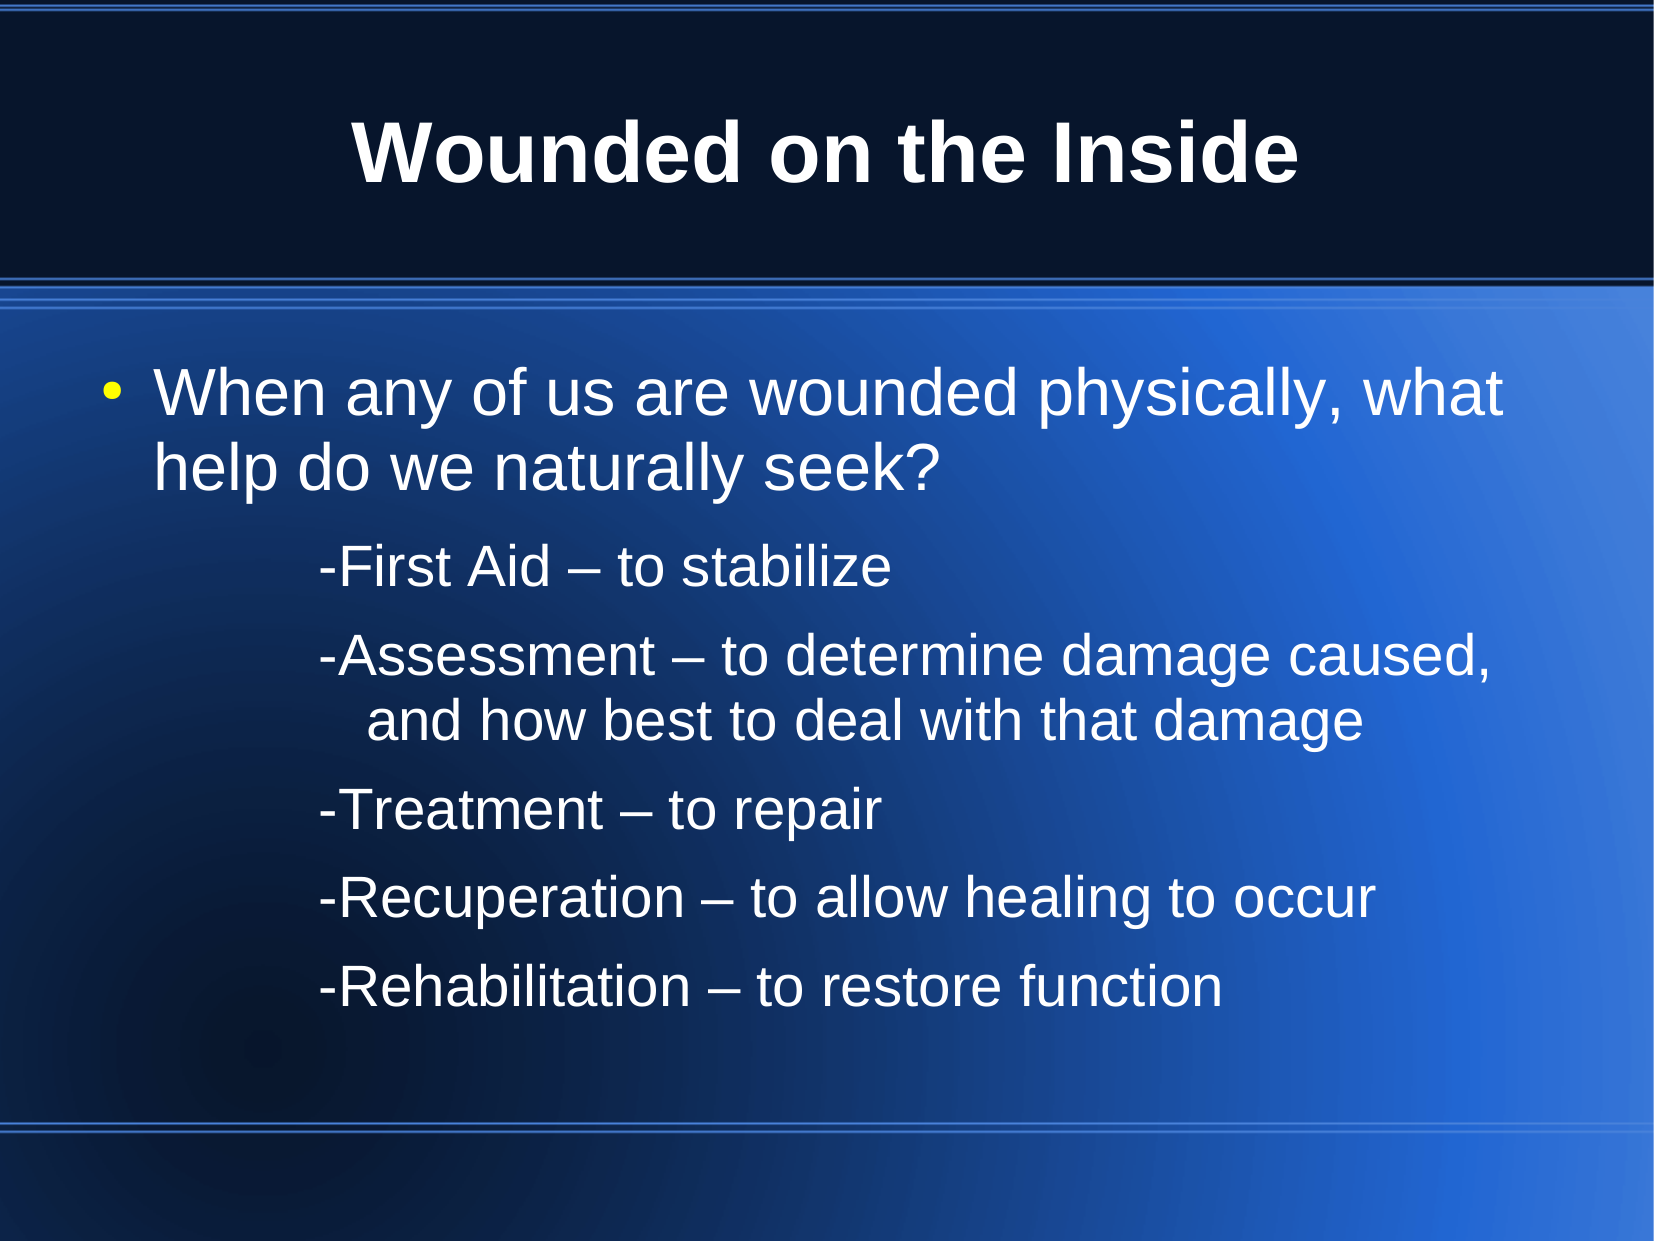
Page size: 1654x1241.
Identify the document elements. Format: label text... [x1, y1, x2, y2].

picture [0, 0, 1654, 1241]
title Wounded on the Inside [82, 49, 1571, 257]
list When any of us are wounded physically, what help do we naturally seek? -First Aid – to stabilize -Assessment – to determine damage caused, and how best to deal with that damage -Treatment – to repair -Recuperation – to allow healing to occur -Rehabilitation – to restore function [82, 355, 1571, 1195]
